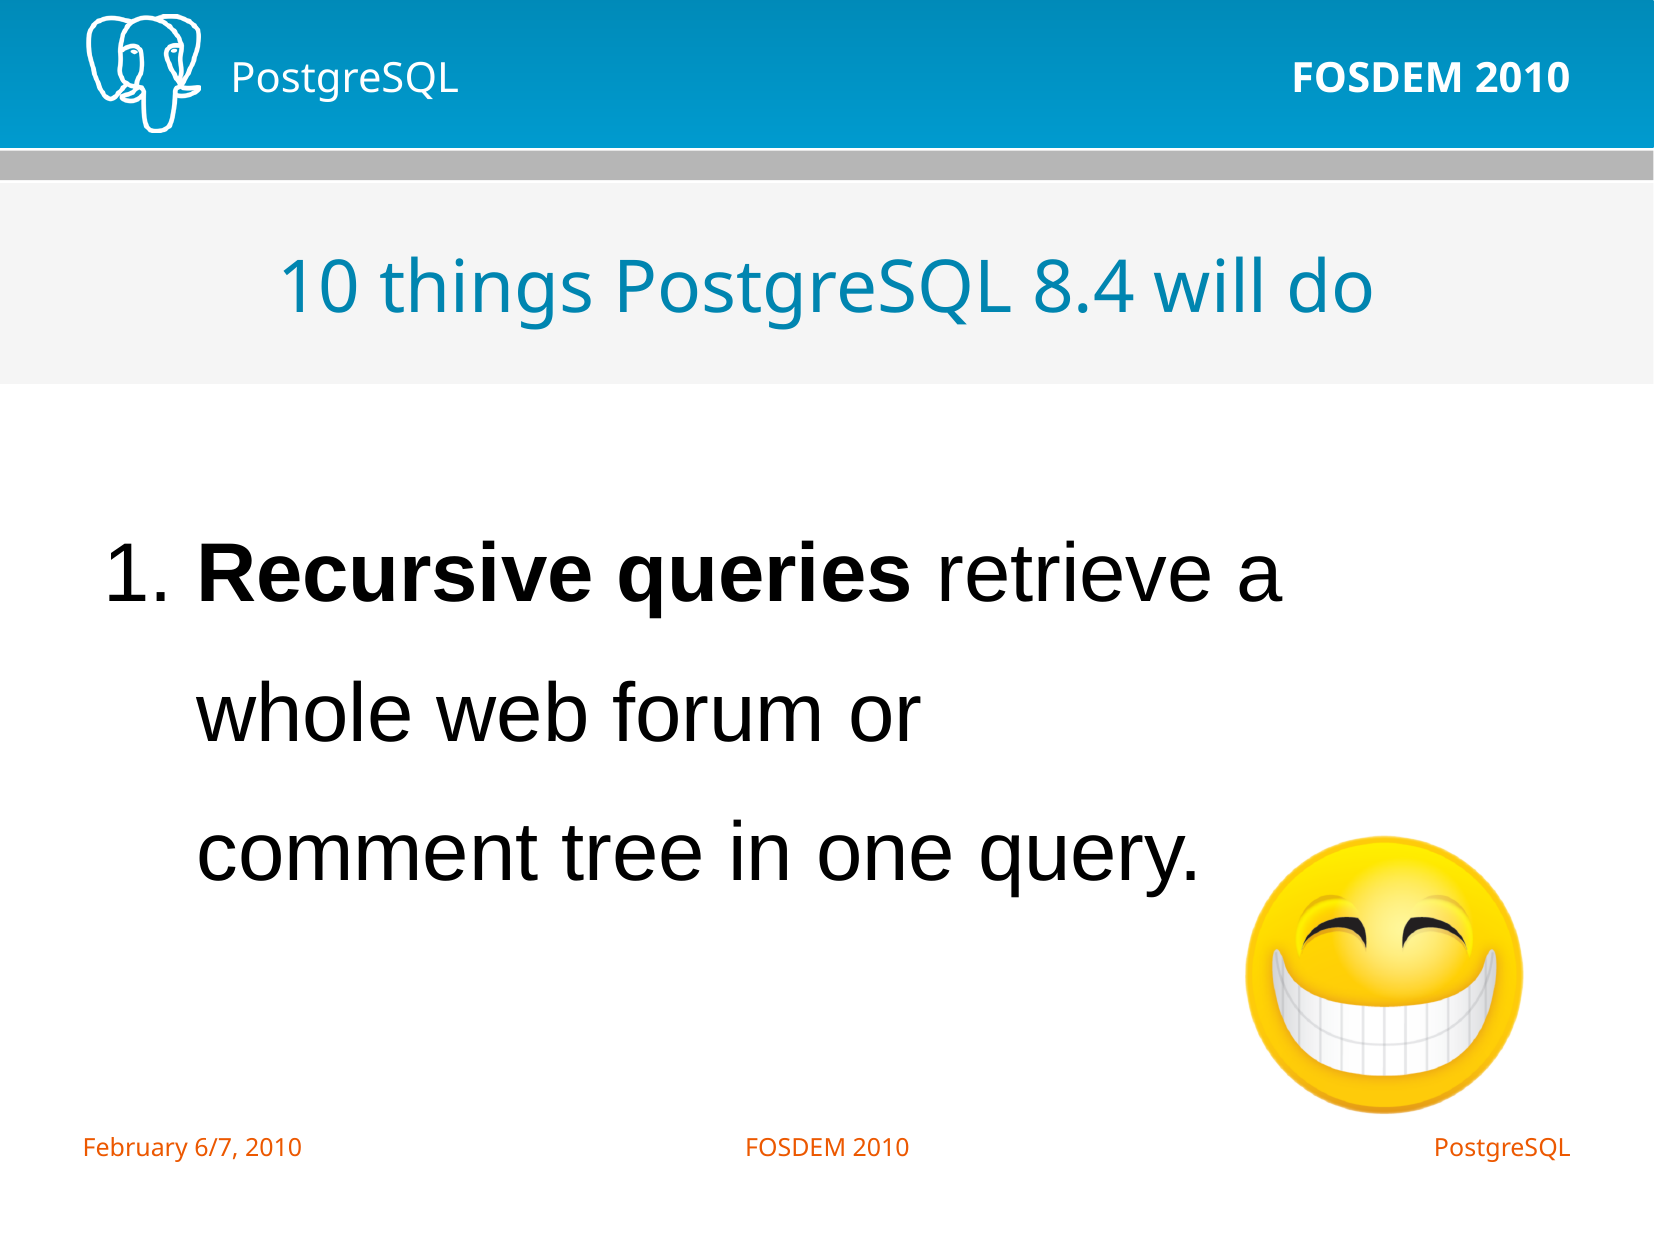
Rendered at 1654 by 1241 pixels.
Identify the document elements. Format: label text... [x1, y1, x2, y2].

picture [1240, 830, 1536, 1123]
title 10 things PostgreSQL 8.4 will do [82, 208, 1571, 362]
picture [87, 15, 200, 132]
text_box 1. Recursive queries retrieve a whole web forum or comment tree in one query. [88, 472, 1536, 861]
